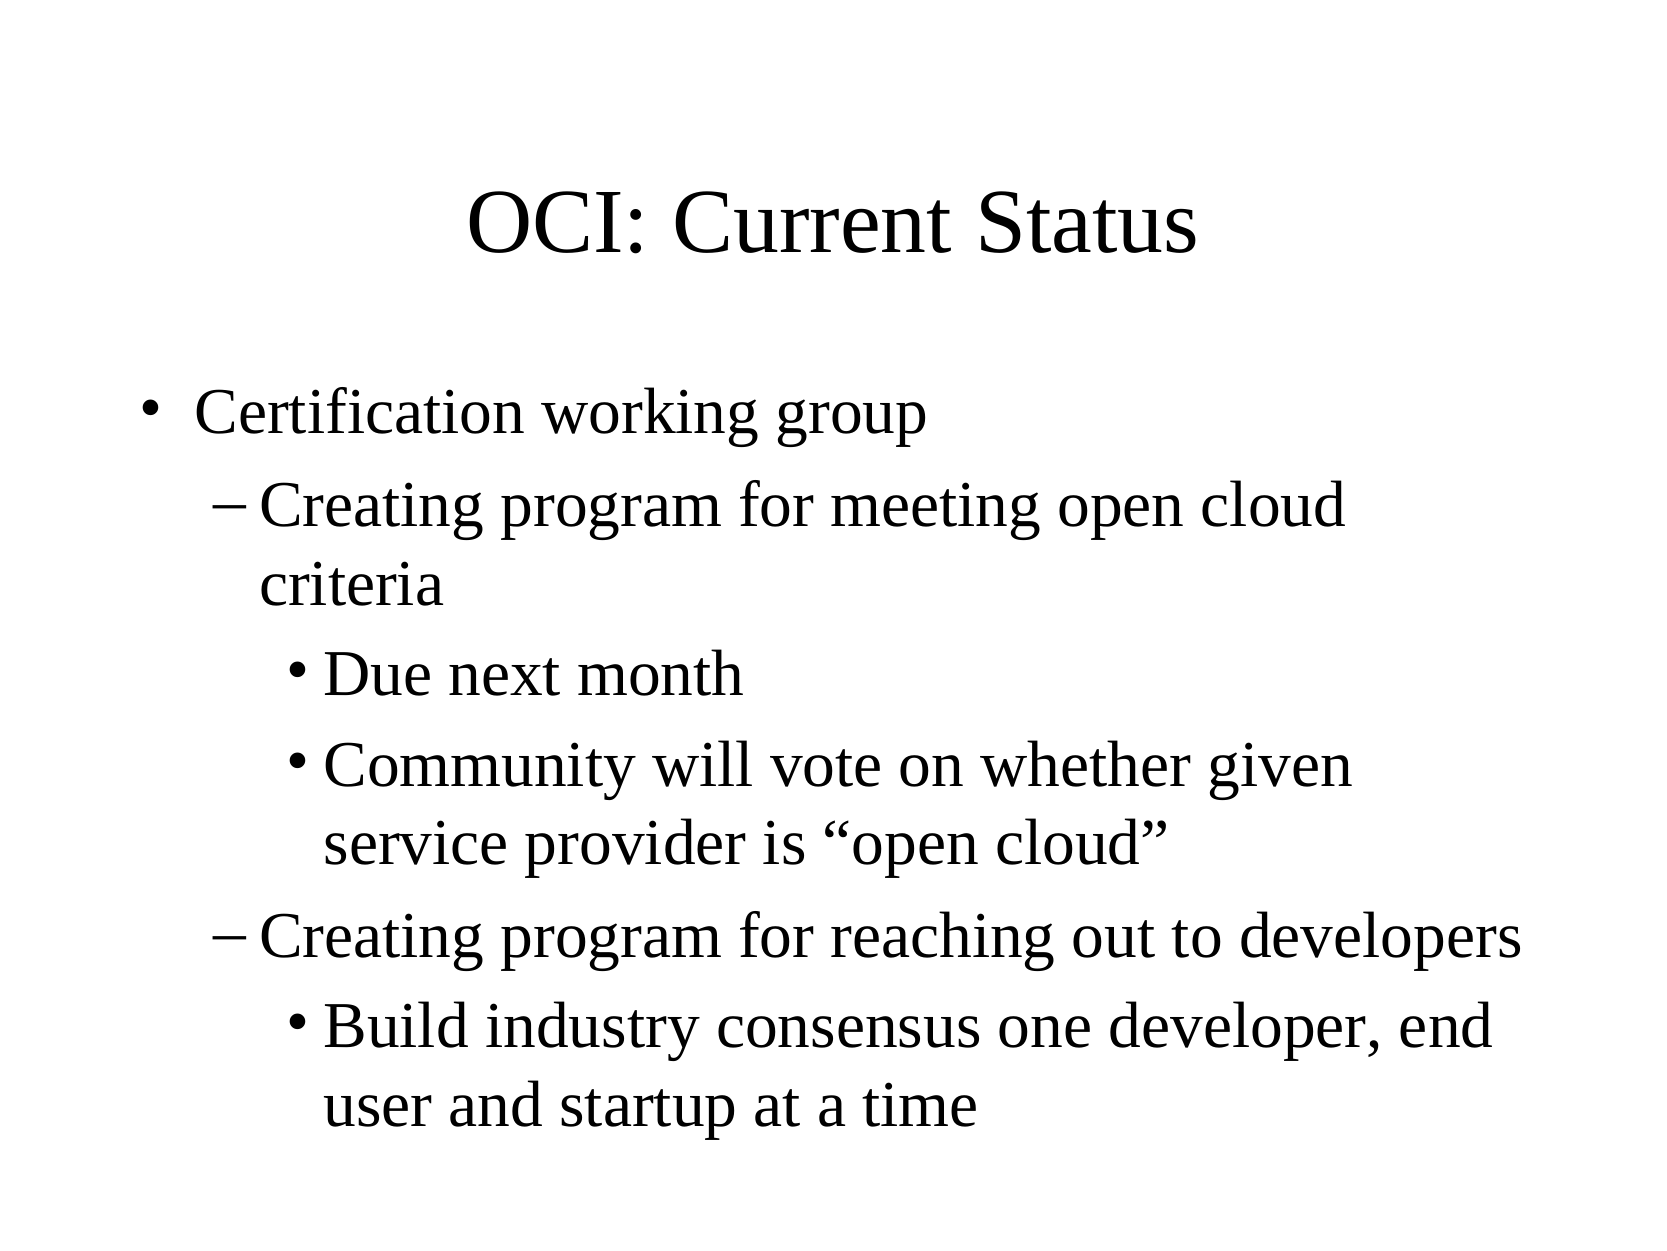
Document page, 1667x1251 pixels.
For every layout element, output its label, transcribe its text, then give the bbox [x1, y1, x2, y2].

list Certification working group Creating program for meeting open cloud criteria Due next month Community will vote on whether given service provider is “open cloud” Creating program for reaching out to developers Build industry consensus one developer, end user and startup at a time [124, 360, 1542, 1230]
title OCI: Current Status [124, 110, 1542, 320]
